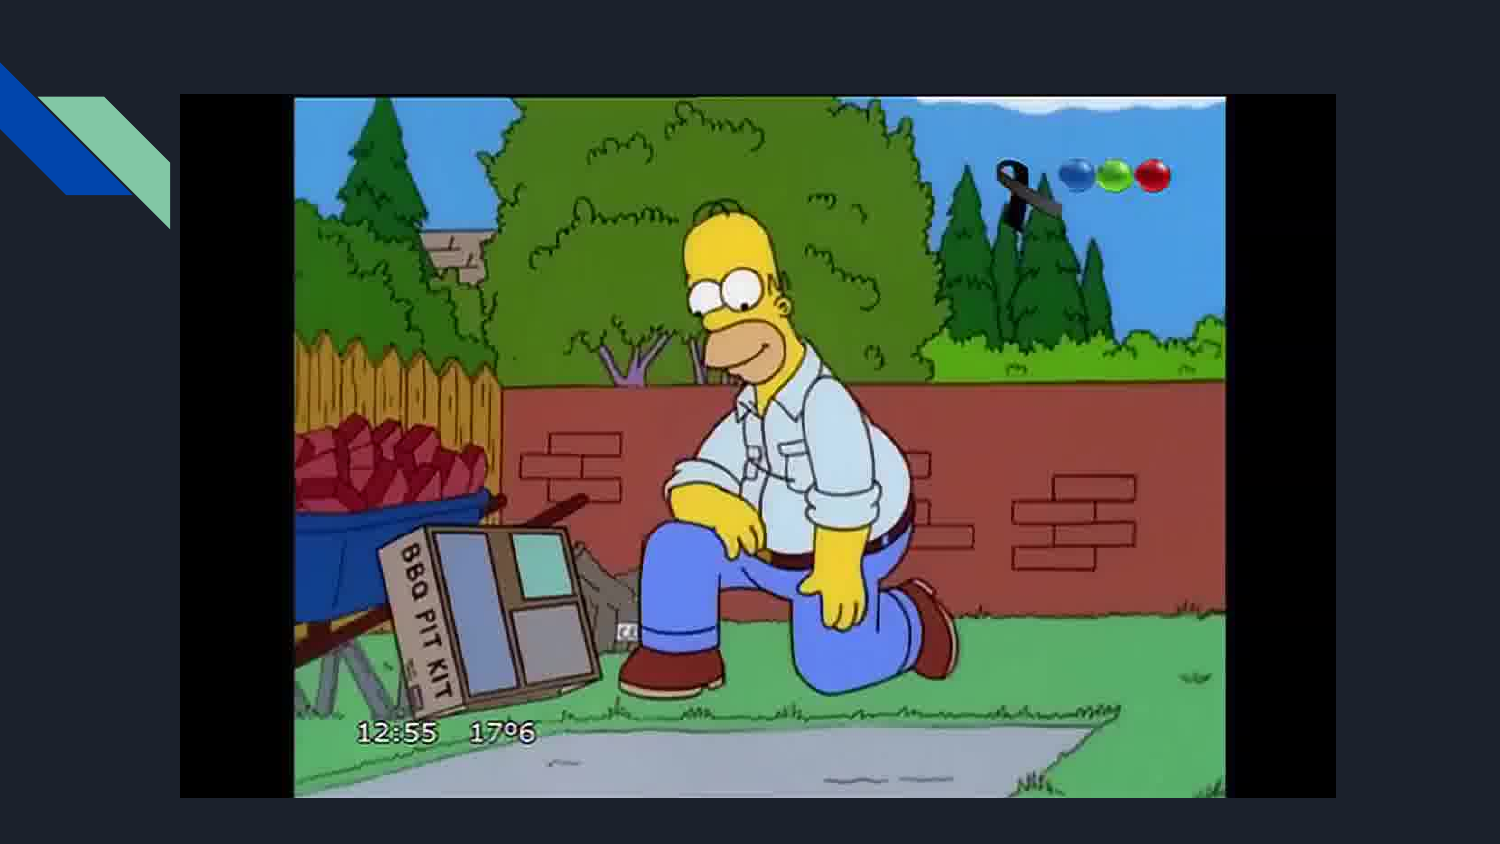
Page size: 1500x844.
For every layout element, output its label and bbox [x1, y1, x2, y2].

picture [180, 94, 1336, 799]
